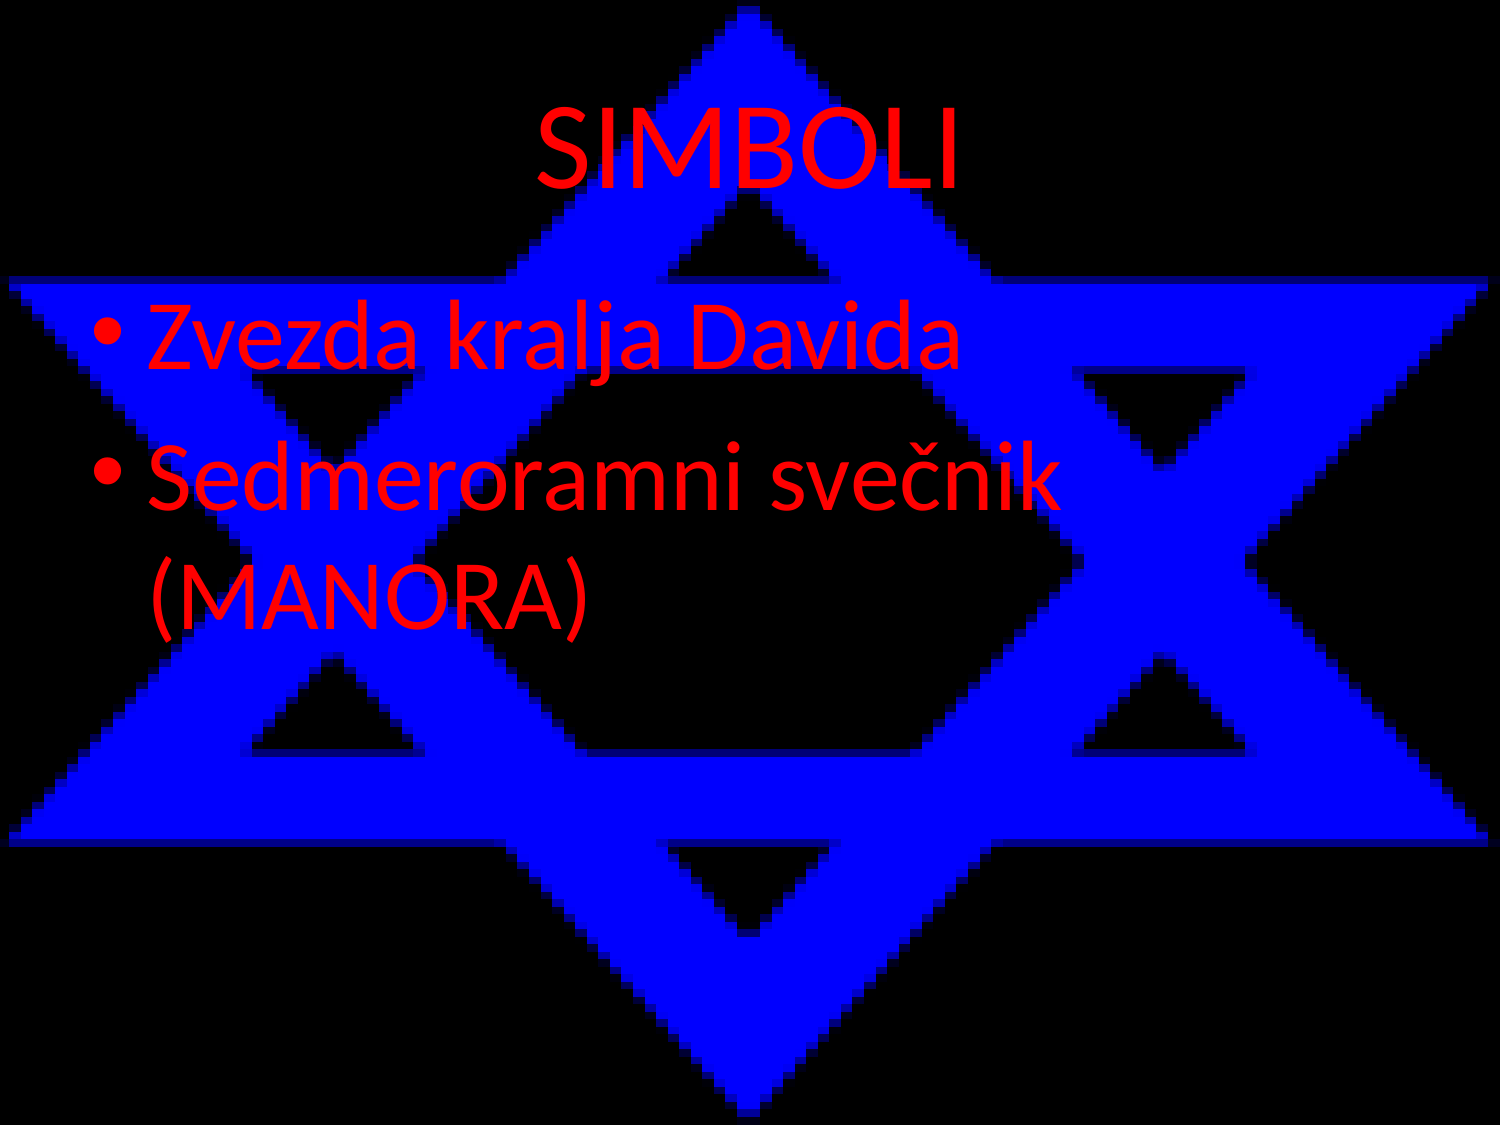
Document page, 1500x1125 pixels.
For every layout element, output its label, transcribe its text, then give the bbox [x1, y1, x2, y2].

list Zvezda kralja Davida Sedmeroramni svečnik (MANORA) [75, 262, 1425, 1005]
picture [0, 0, 1500, 1125]
title SIMBOLI [75, 45, 1425, 233]
